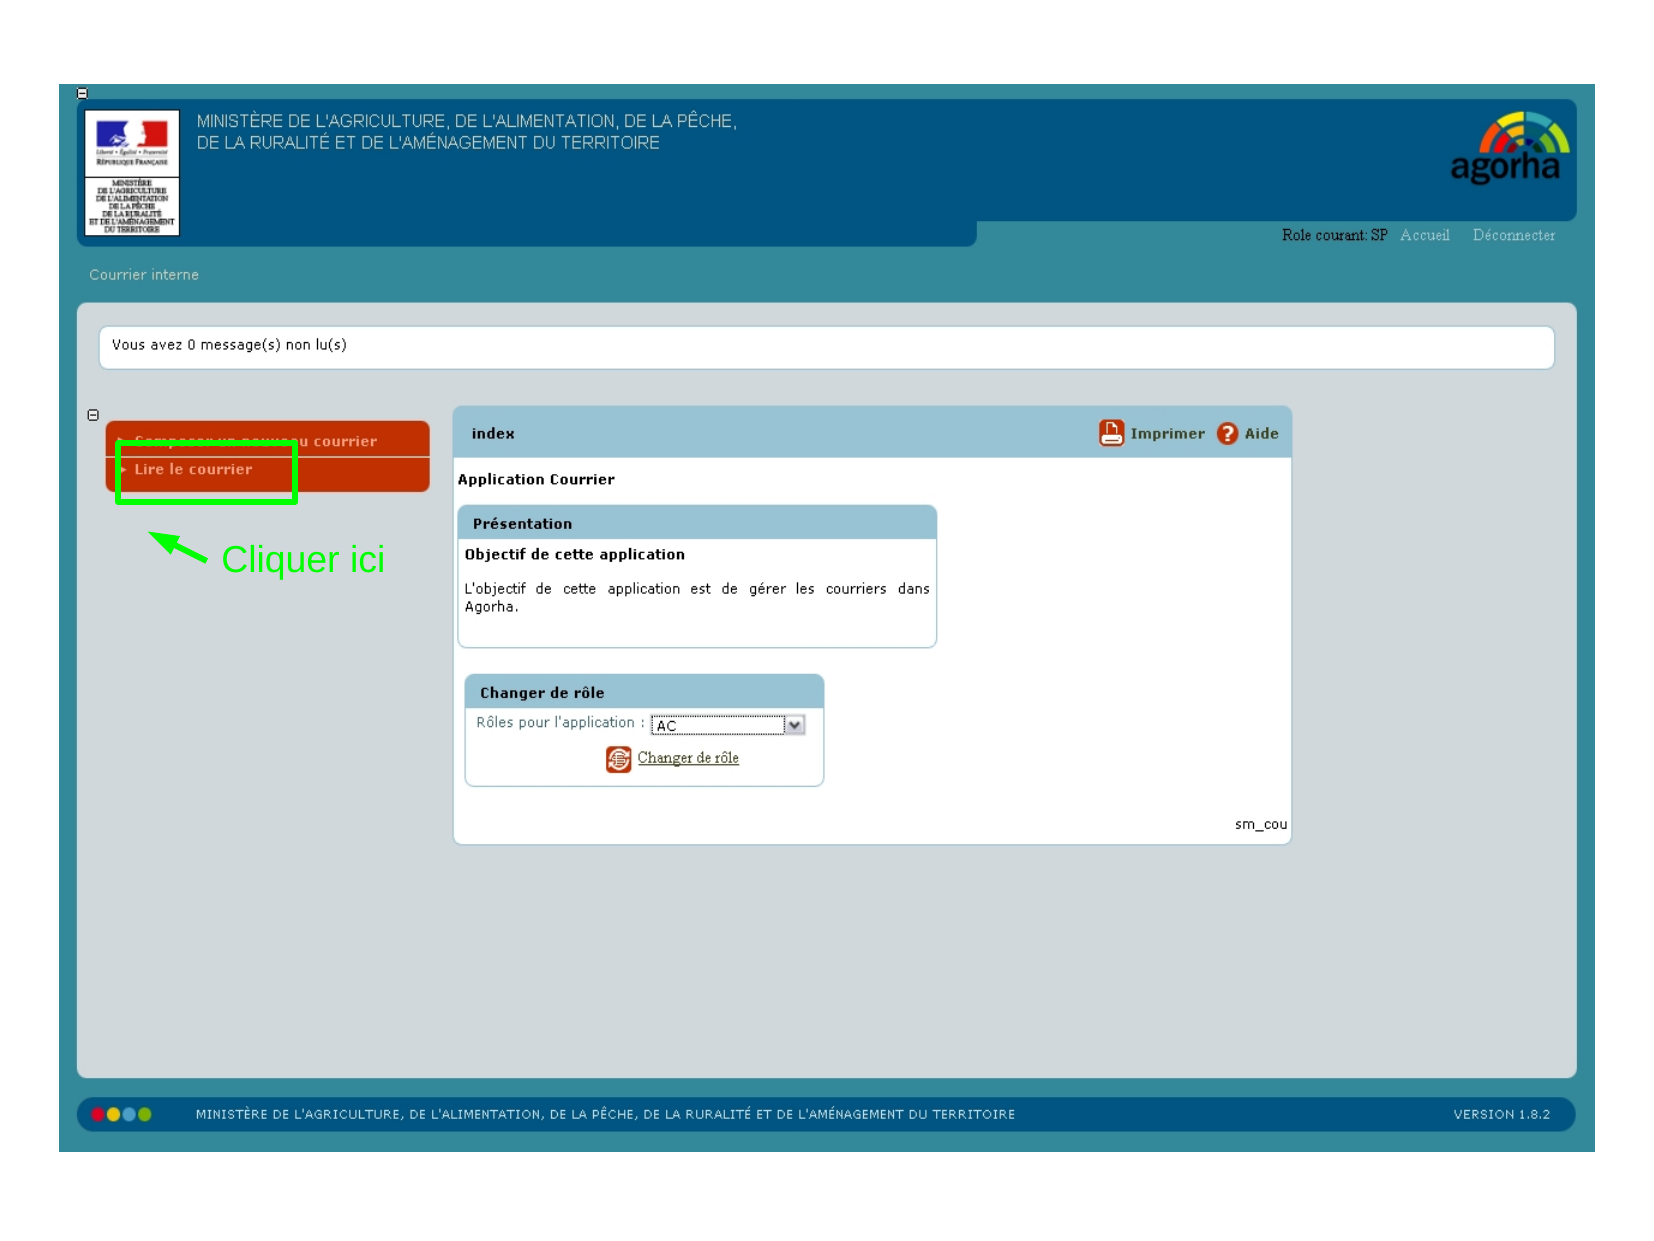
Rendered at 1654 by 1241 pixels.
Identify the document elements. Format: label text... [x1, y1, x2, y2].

text_box Cliquer ici [206, 531, 401, 589]
picture [59, 84, 1595, 1152]
